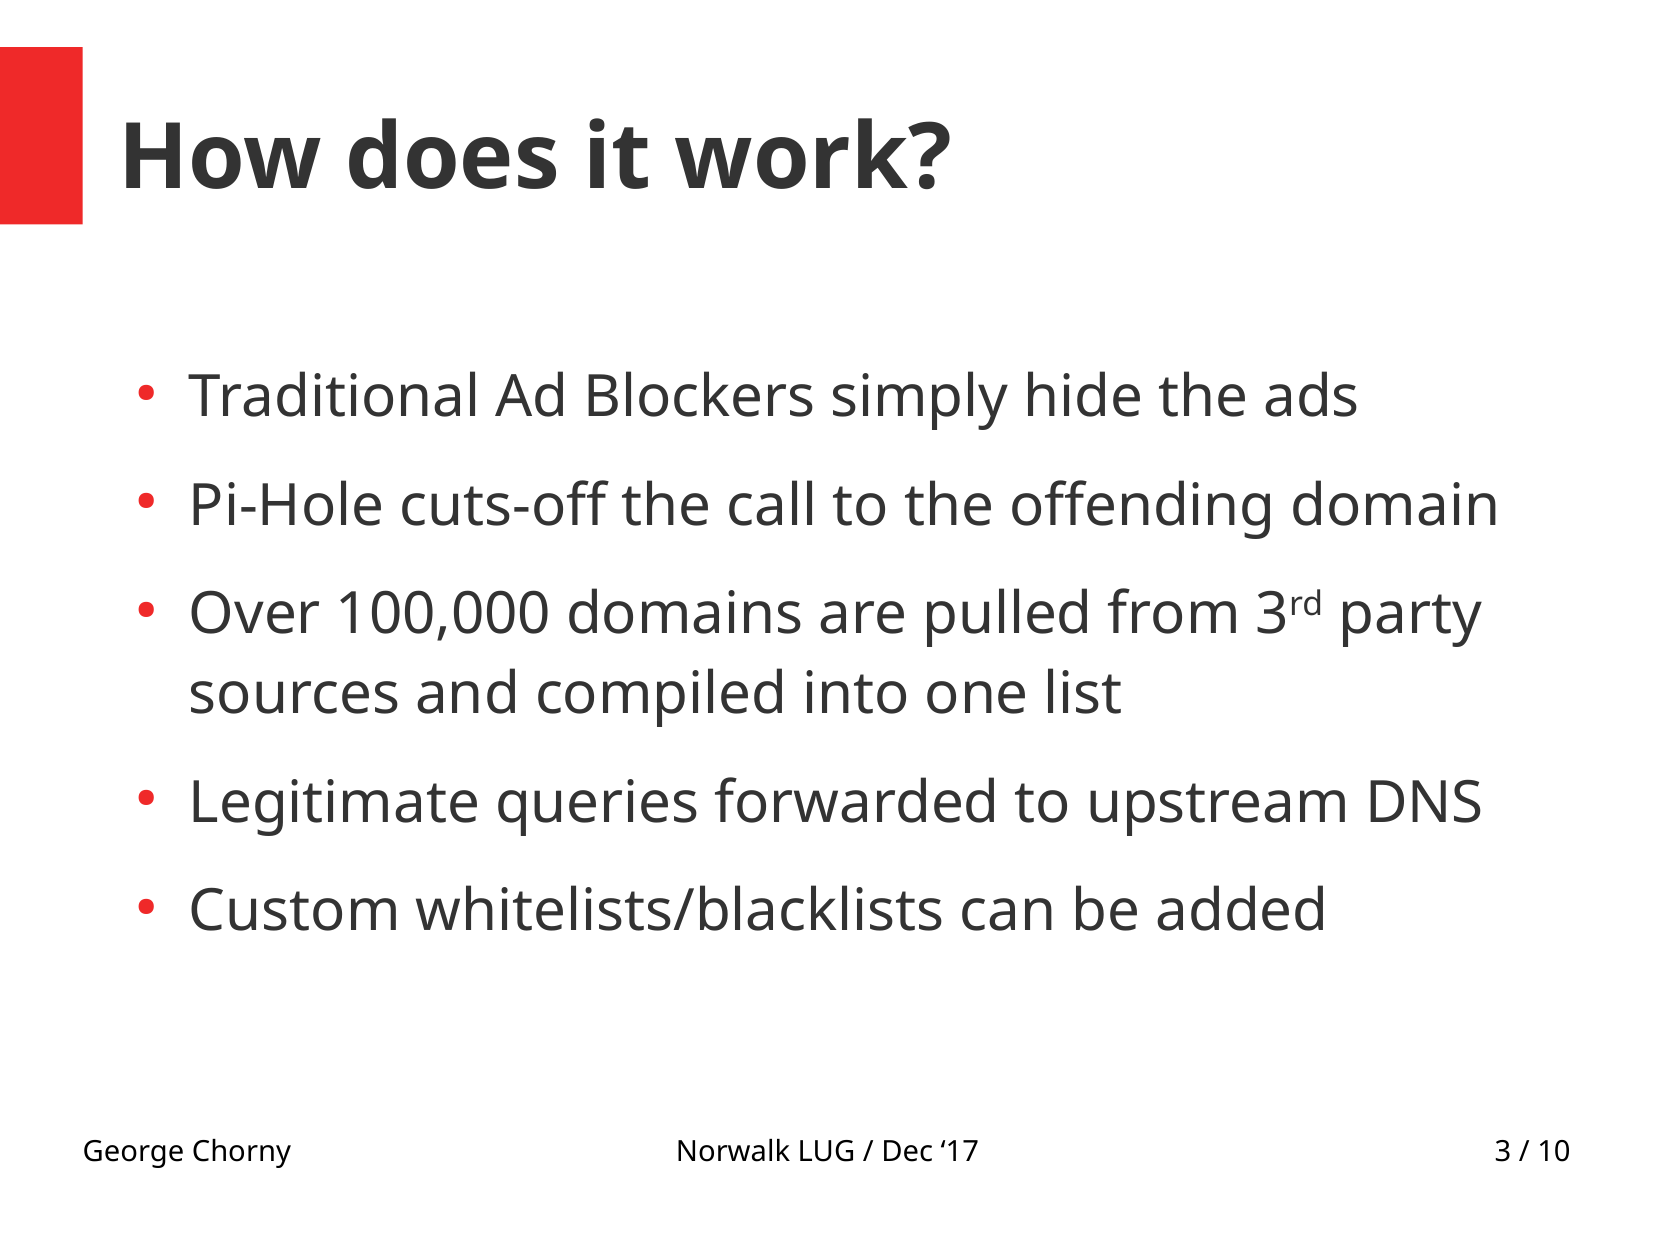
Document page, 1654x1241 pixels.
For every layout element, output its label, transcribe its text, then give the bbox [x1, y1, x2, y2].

title How does it work? [118, 49, 1571, 257]
list Traditional Ad Blockers simply hide the ads Pi-Hole cuts-off the call to the offending domain Over 100,000 domains are pulled from 3rd party sources and compiled into one list Legitimate queries forwarded to upstream DNS Custom whitelists/blacklists can be added [118, 354, 1536, 1074]
